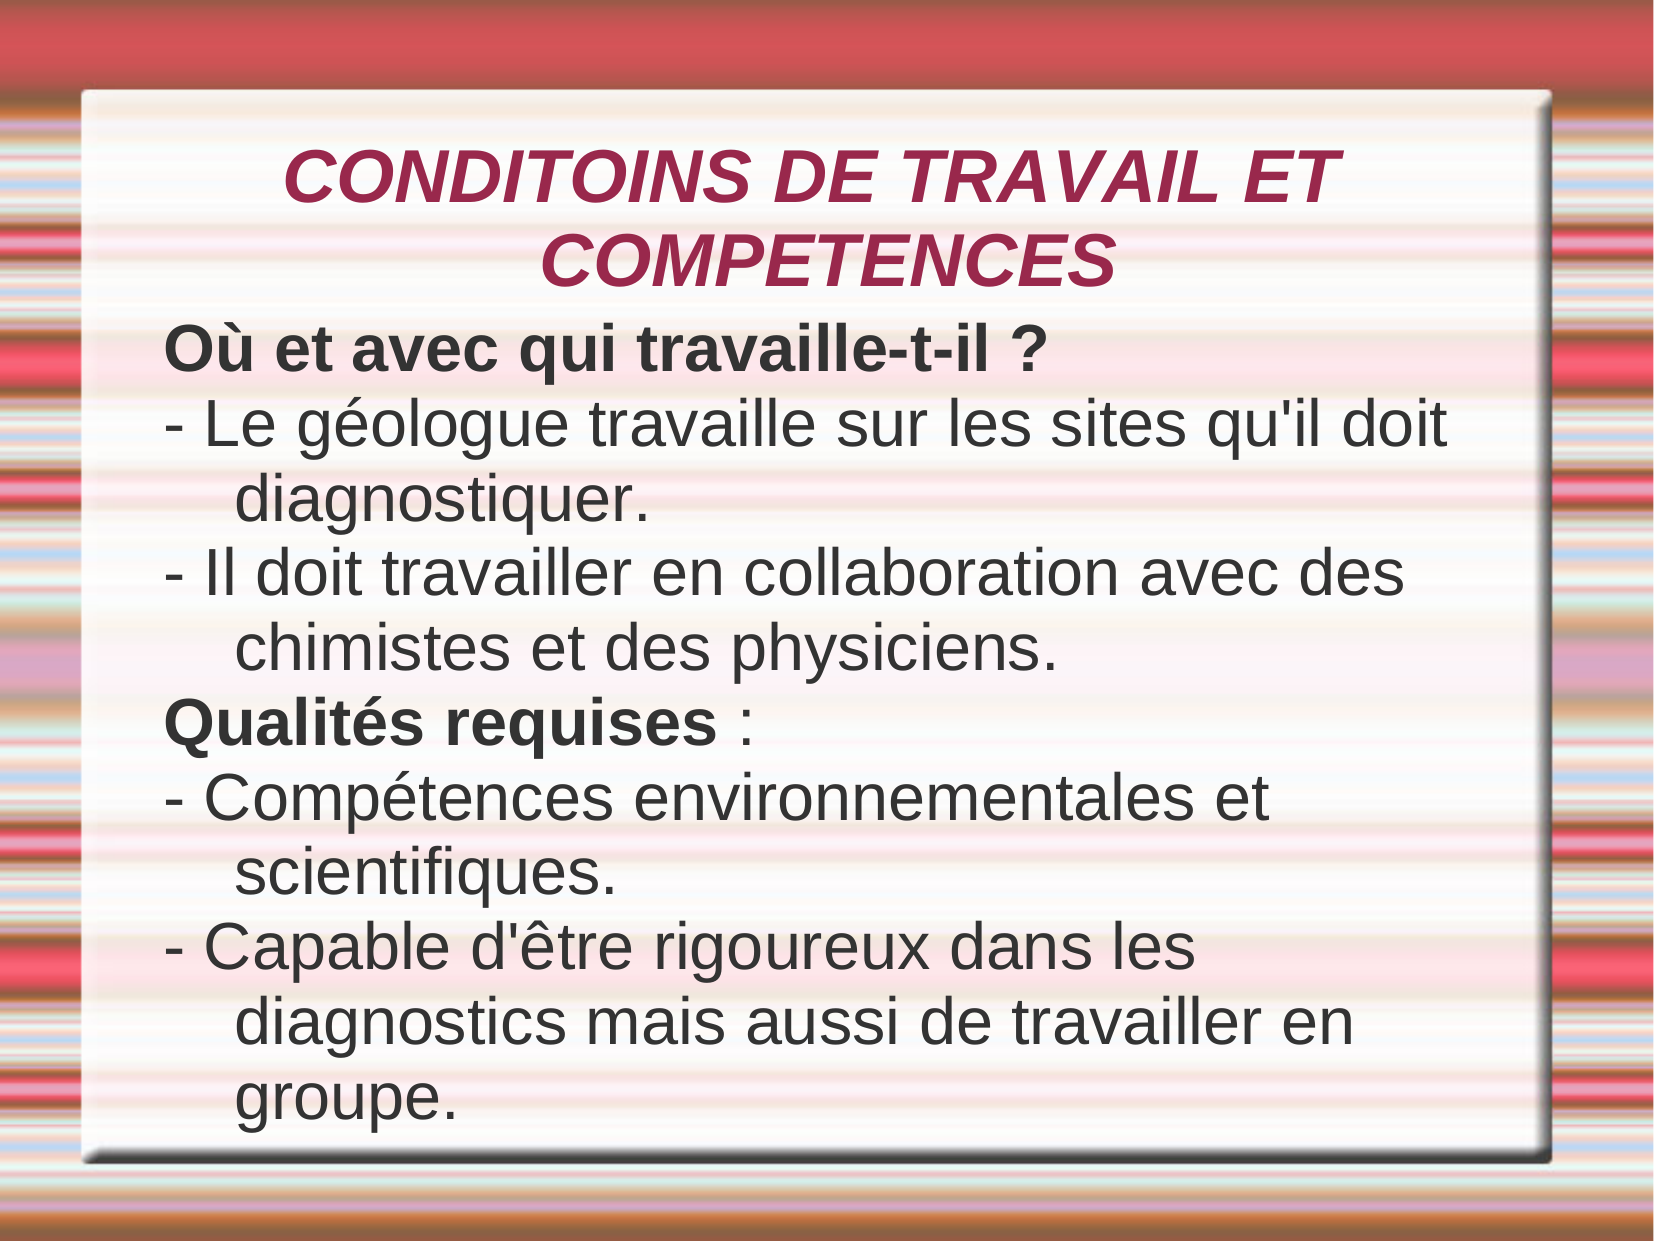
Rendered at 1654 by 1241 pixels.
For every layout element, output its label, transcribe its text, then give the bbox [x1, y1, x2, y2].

picture [0, 0, 1654, 1241]
list Où et avec qui travaille-t-il ? - Le géologue travaille sur les sites qu'il doit diagnostiquer. - Il doit travailler en collaboration avec des chimistes et des physiciens. Qualités requises : - Compétences environnementales et scientifiques. - Capable d'être rigoureux dans les diagnostics mais aussi de travailler en groupe. [151, 311, 1533, 1134]
title CONDITOINS DE TRAVAIL ET COMPETENCES [88, 114, 1534, 322]
